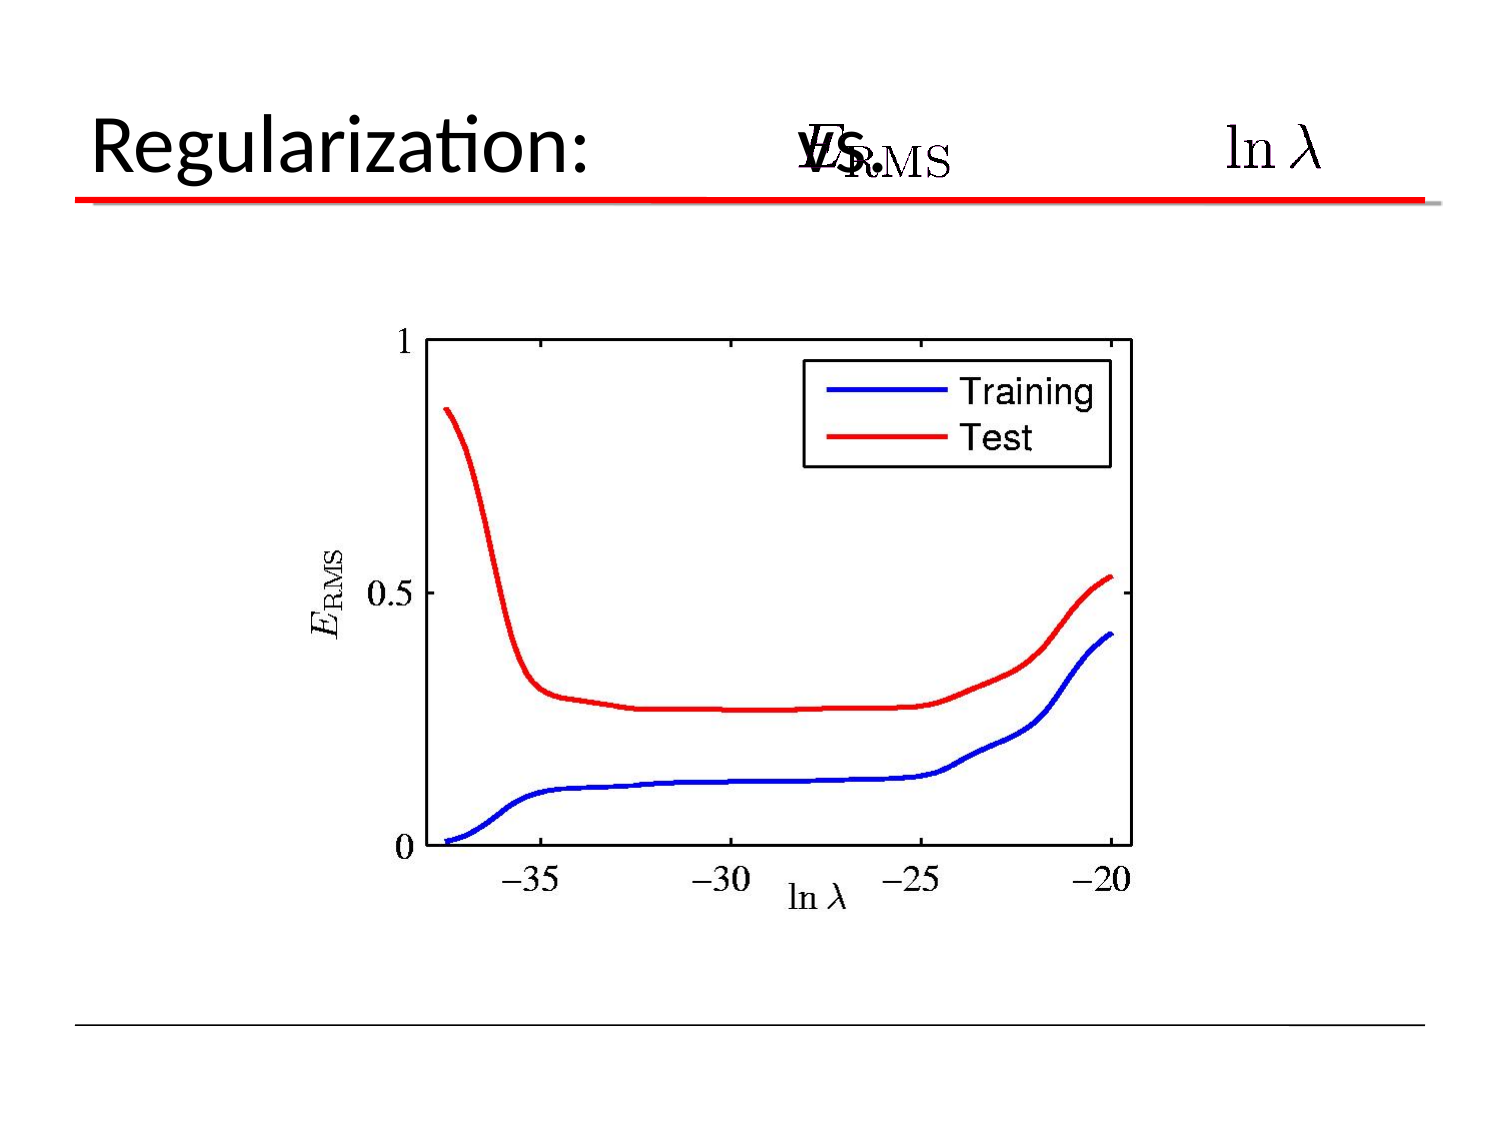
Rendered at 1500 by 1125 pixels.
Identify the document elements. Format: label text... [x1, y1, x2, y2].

picture [295, 295, 1158, 925]
picture [795, 123, 953, 181]
title Regularization: vs. [75, 45, 1426, 233]
picture [1225, 118, 1325, 169]
